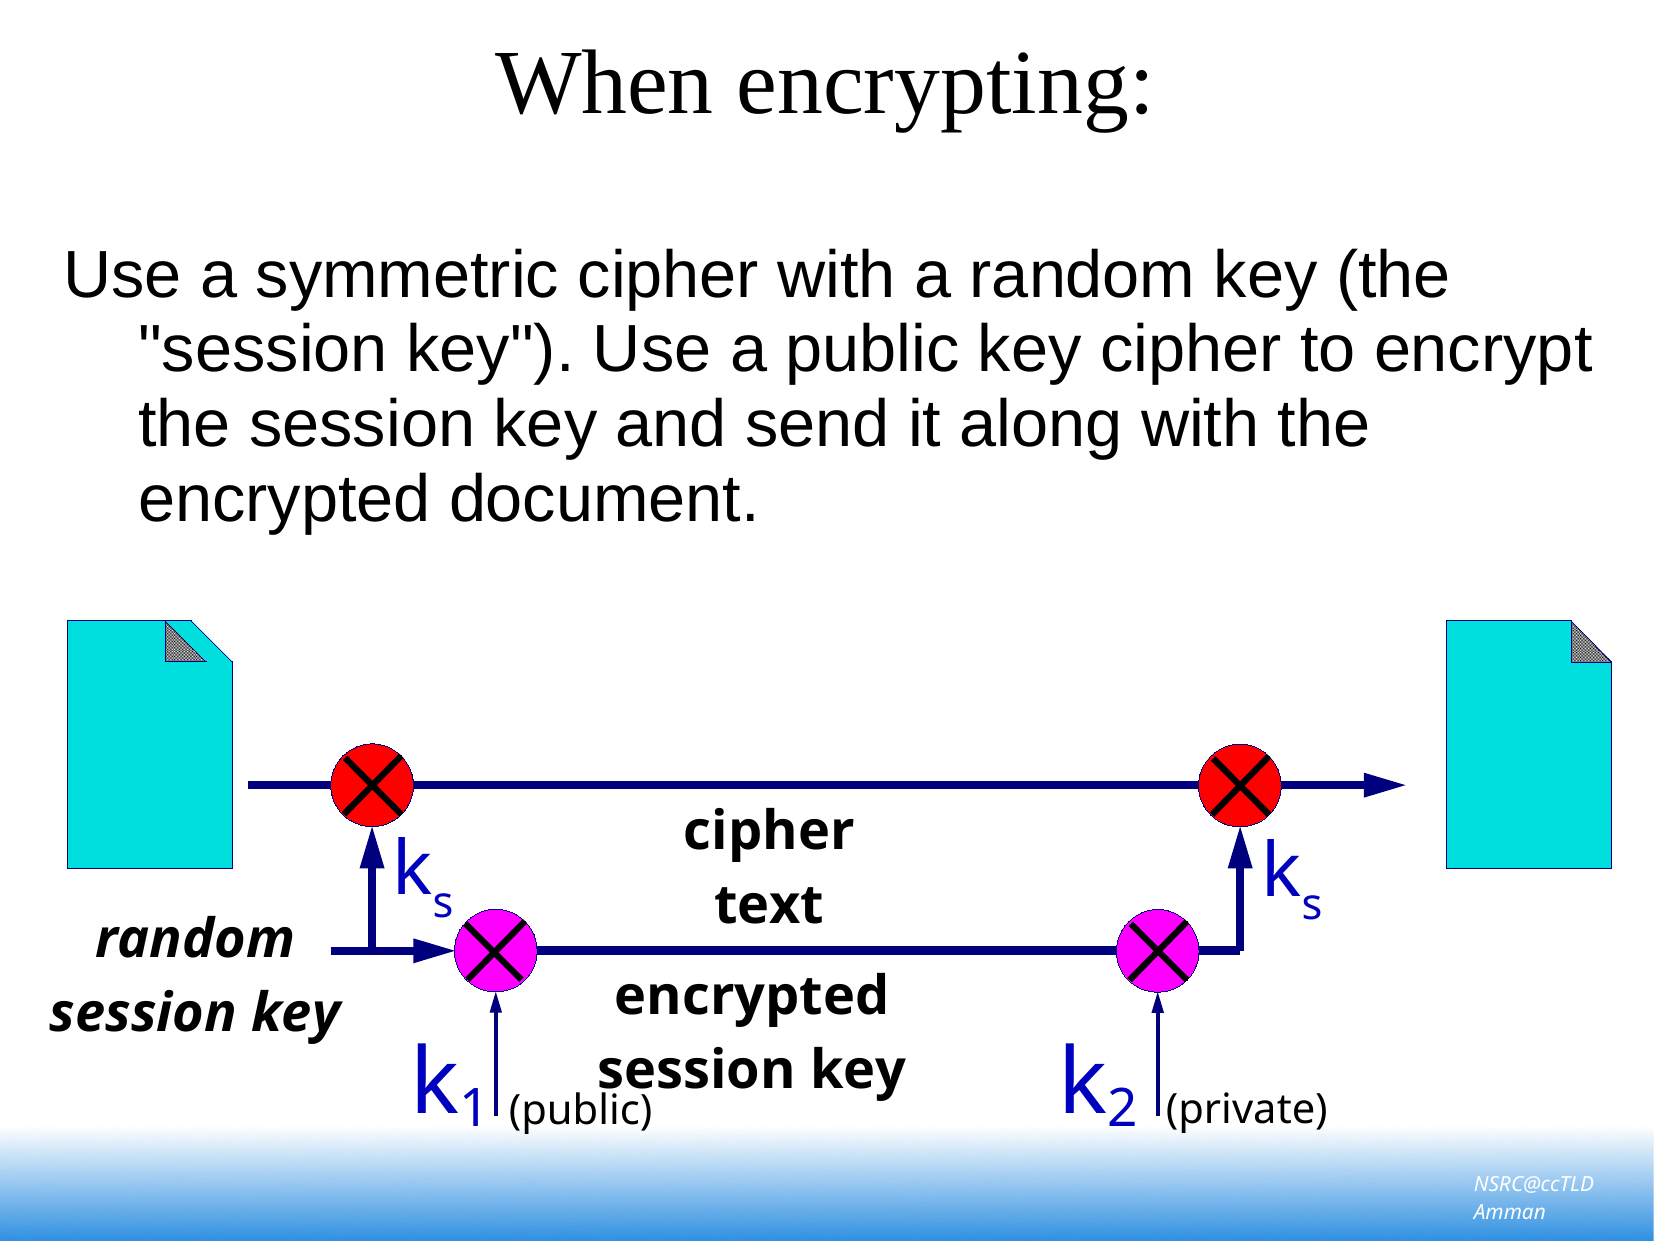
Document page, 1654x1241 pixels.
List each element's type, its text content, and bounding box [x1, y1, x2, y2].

text_box (private) [1165, 1079, 1328, 1137]
title When encrypting: [393, 31, 1258, 148]
text_box [1246, 759, 1282, 812]
text_box (public) [508, 1079, 653, 1137]
list Use a symmetric cipher with a random key (the "session key"). Use a public key cipher to encrypt the session key and send it along with the encrypted document. [63, 236, 1614, 574]
picture [0, 1124, 1654, 1241]
text_box [454, 925, 489, 982]
text_box [469, 924, 538, 992]
text_box [465, 909, 522, 947]
text_box [1164, 924, 1200, 977]
text_box ks [1261, 816, 1323, 933]
text_box random session key [49, 898, 342, 1048]
text_box [1198, 744, 1266, 827]
text_box cipher text [683, 791, 856, 940]
text_box [67, 620, 233, 869]
text_box k1 [410, 1015, 490, 1143]
text_box [330, 743, 399, 827]
text_box ks [392, 814, 454, 930]
text_box [1116, 909, 1185, 993]
text_box [378, 758, 414, 812]
text_box encrypted session key [597, 956, 908, 1105]
text_box k2 [1058, 1015, 1139, 1143]
text_box [1446, 620, 1612, 869]
